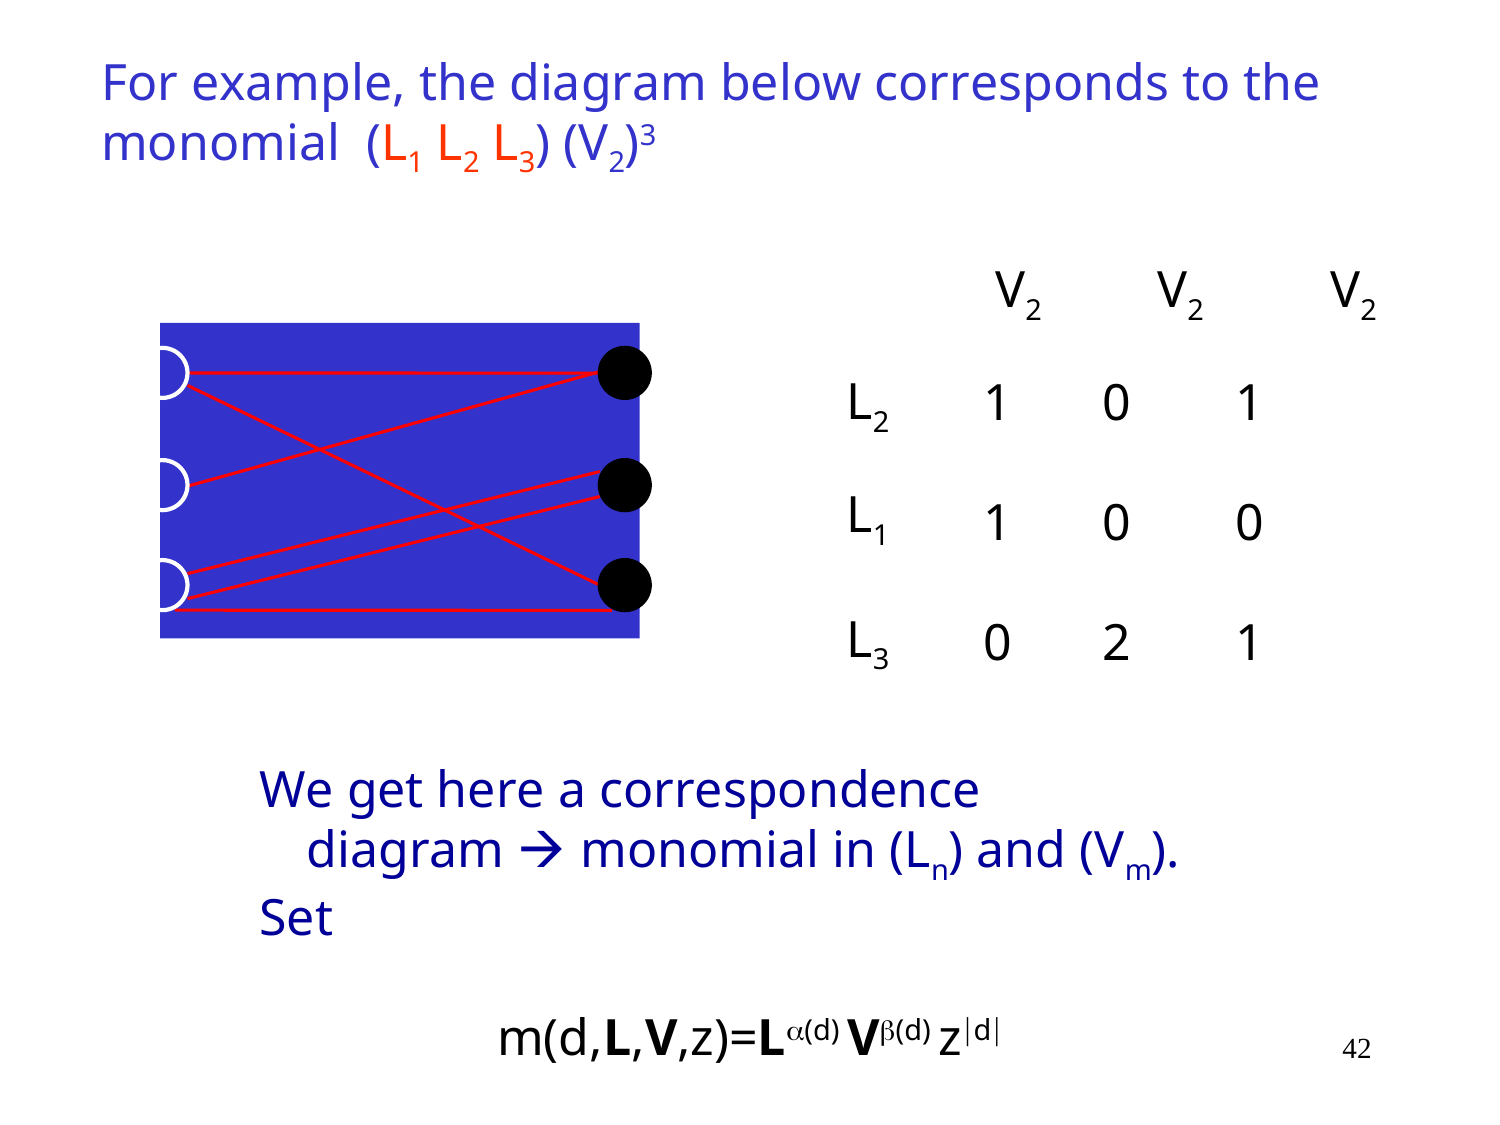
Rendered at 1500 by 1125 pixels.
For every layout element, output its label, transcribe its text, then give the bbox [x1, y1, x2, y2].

text_box We get here a correspondence diagram  monomial in (Ln) and (Vm). Set m(d,L,V,z)=L(d) V(d) zd [244, 749, 1256, 1074]
text_box L1 [831, 474, 908, 559]
text_box [160, 563, 185, 608]
text_box [188, 512, 471, 596]
text_box L2 [831, 362, 908, 446]
text_box For example, the diagram below corresponds to the monomial (L1 L2 L3) (V2)3 [86, 42, 1420, 187]
text_box [160, 463, 185, 508]
text_box [160, 322, 650, 639]
text_box V2 [1315, 249, 1399, 334]
text_box V2 [980, 249, 1064, 334]
text_box [188, 375, 578, 447]
text_box [160, 350, 185, 395]
text_box 1 0 1 1 0 0 0 2 1 [778, 243, 1397, 739]
text_box [160, 452, 438, 571]
text_box [160, 387, 313, 483]
text_box V2 [1142, 249, 1226, 334]
text_box L3 [831, 599, 908, 684]
